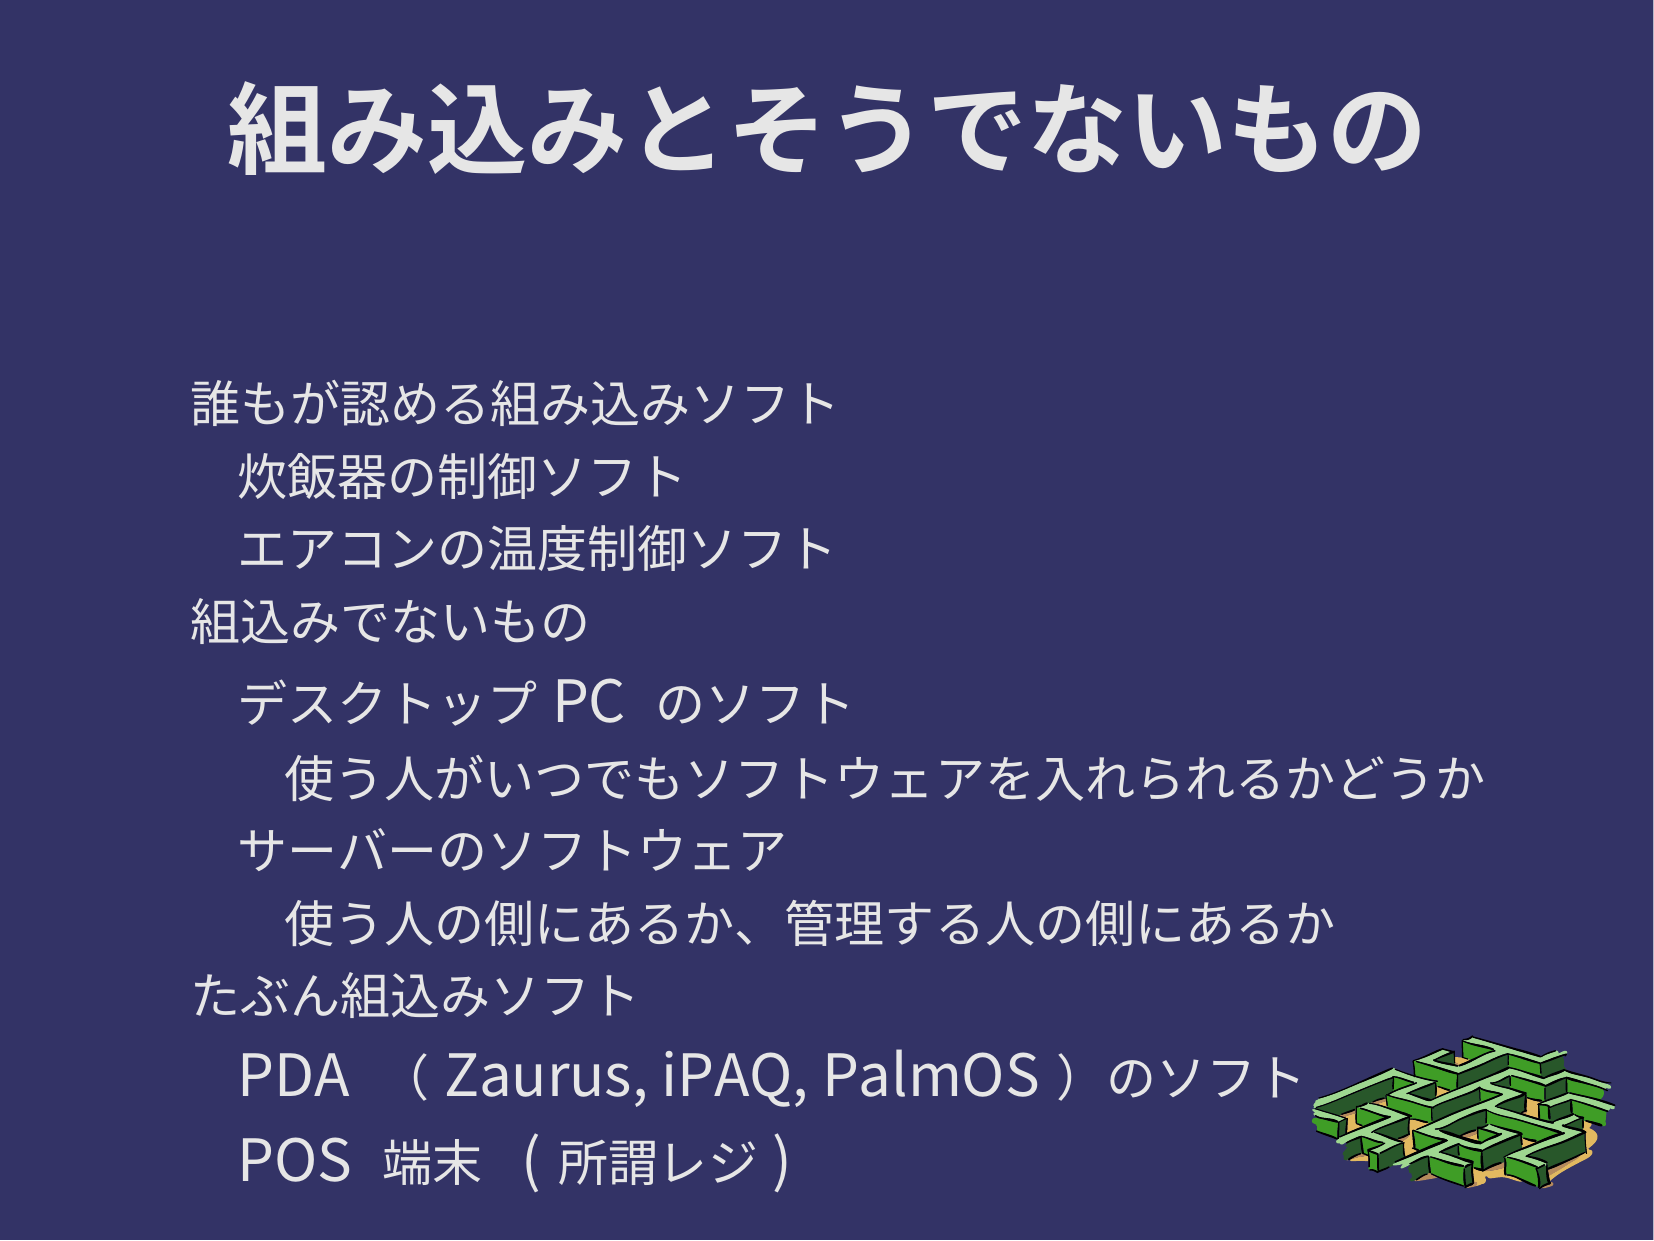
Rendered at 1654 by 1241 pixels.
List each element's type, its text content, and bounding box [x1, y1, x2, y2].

title 組み込みとそうでないもの [121, 19, 1534, 227]
list 誰もが認める組み込みソフト 炊飯器の制御ソフト エアコンの温度制御ソフト 組込みでないもの デスクトップPC のソフト 使う人がいつでもソフトウェアを入れられるかどうか サーバーのソフトウェア 使う人の側にあるか、管理する人の側にあるか たぶん組込みソフト PDA （Zaurus, iPAQ, PalmOS）のソフト POS 端末 (所謂レジ) [178, 364, 1570, 1147]
